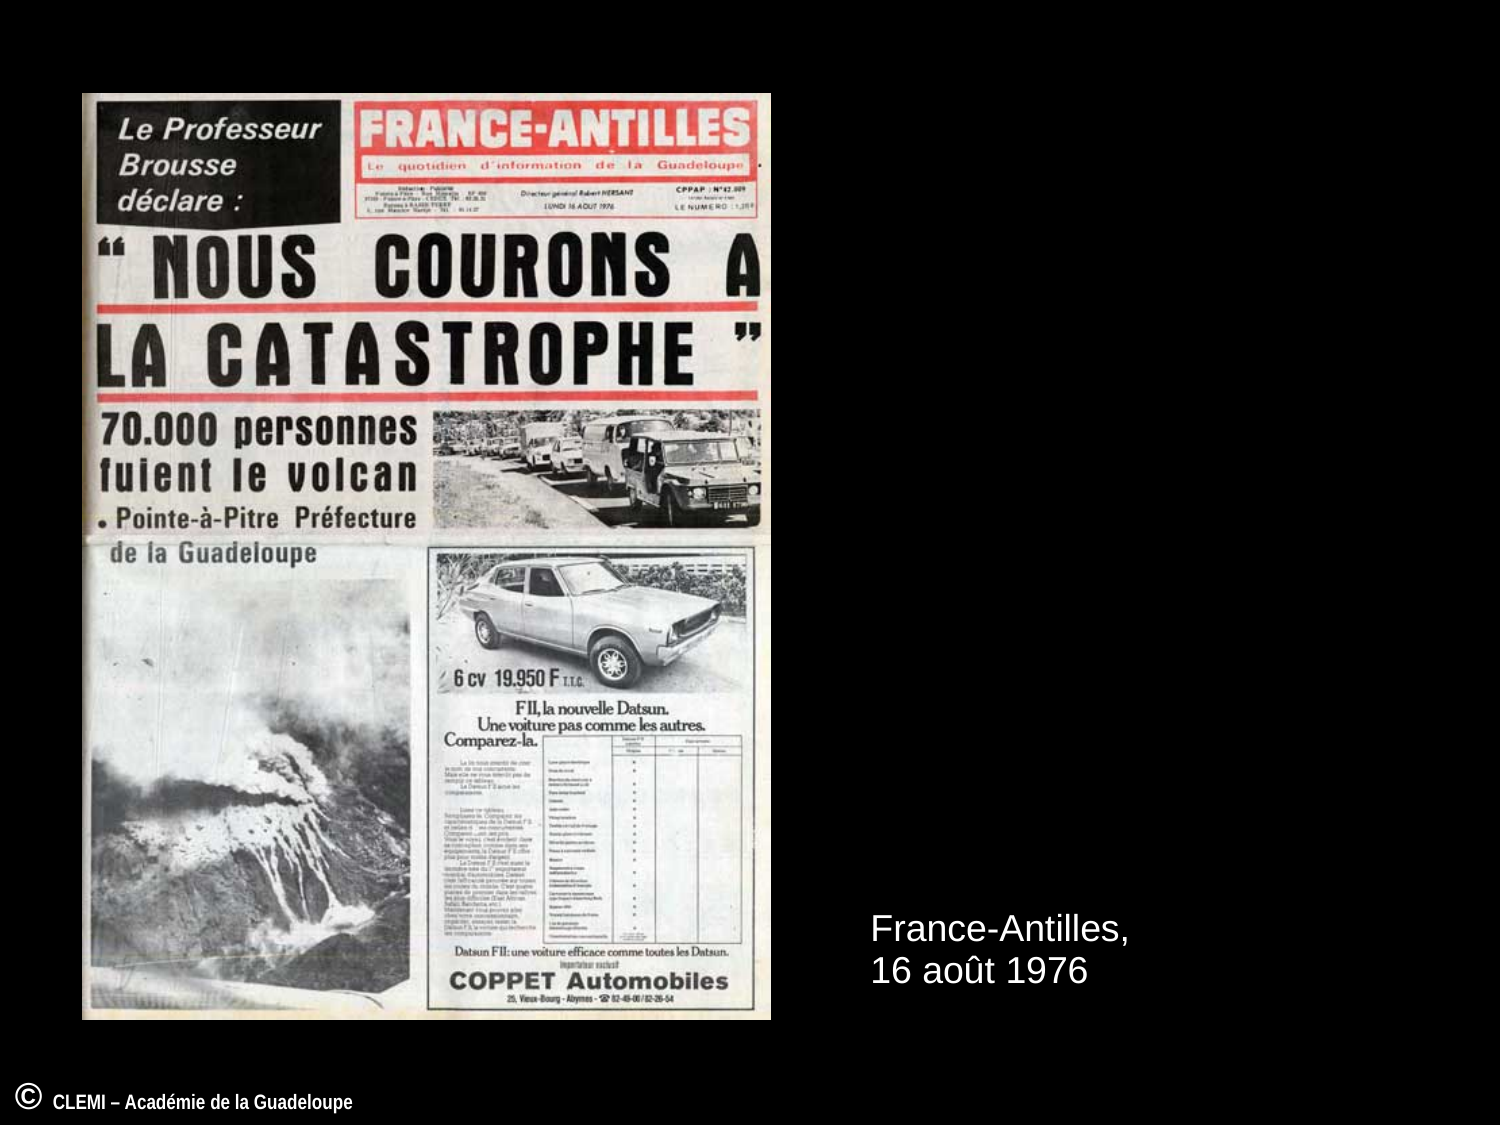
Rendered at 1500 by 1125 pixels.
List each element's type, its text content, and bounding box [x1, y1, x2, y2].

picture [82, 93, 771, 1020]
title France-Antilles, 16 août 1976 [855, 899, 1454, 999]
text_box © CLEMI – Académie de la Guadeloupe [0, 1067, 575, 1125]
